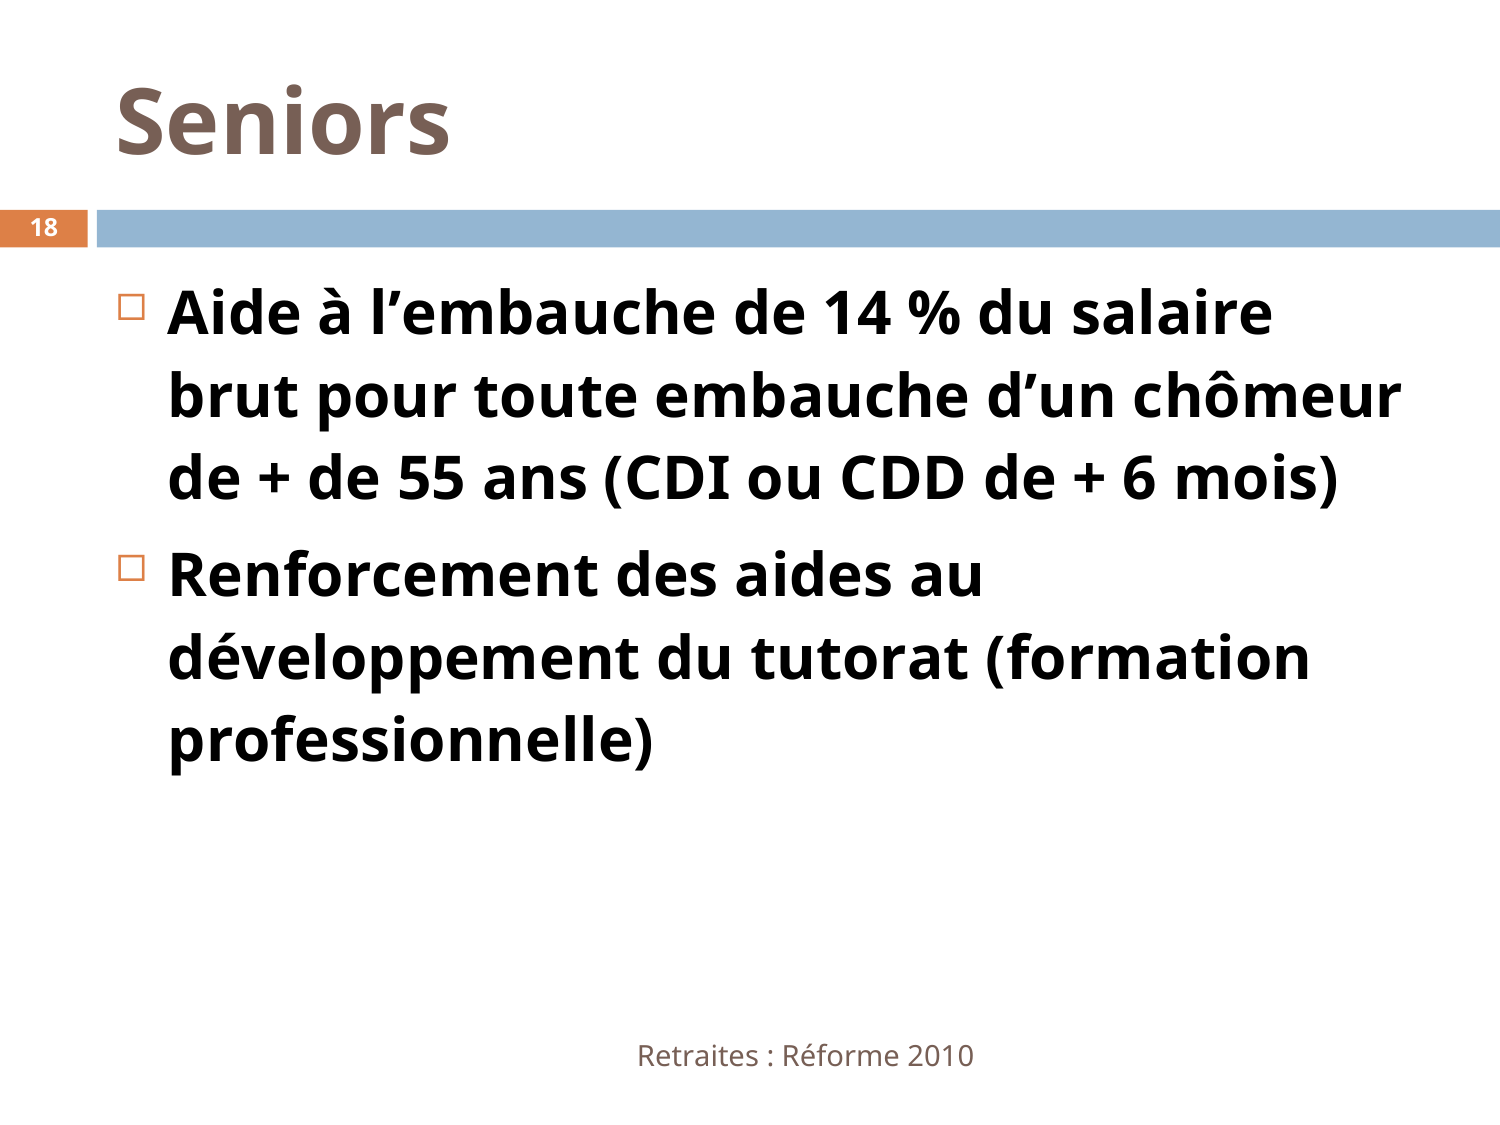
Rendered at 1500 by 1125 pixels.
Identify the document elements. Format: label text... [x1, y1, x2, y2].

text_box Retraites : Réforme 2010 [99, 1025, 990, 1085]
title Seniors [100, 37, 1438, 201]
list Aide à l’embauche de 14 % du salaire brut pour toute embauche d’un chômeur de + de 55 ans (CDI ou CDD de + 6 mois) Renforcement des aides au développement du tutorat (formation professionnelle) [100, 262, 1438, 1001]
text_box <numéro> [0, 208, 88, 249]
